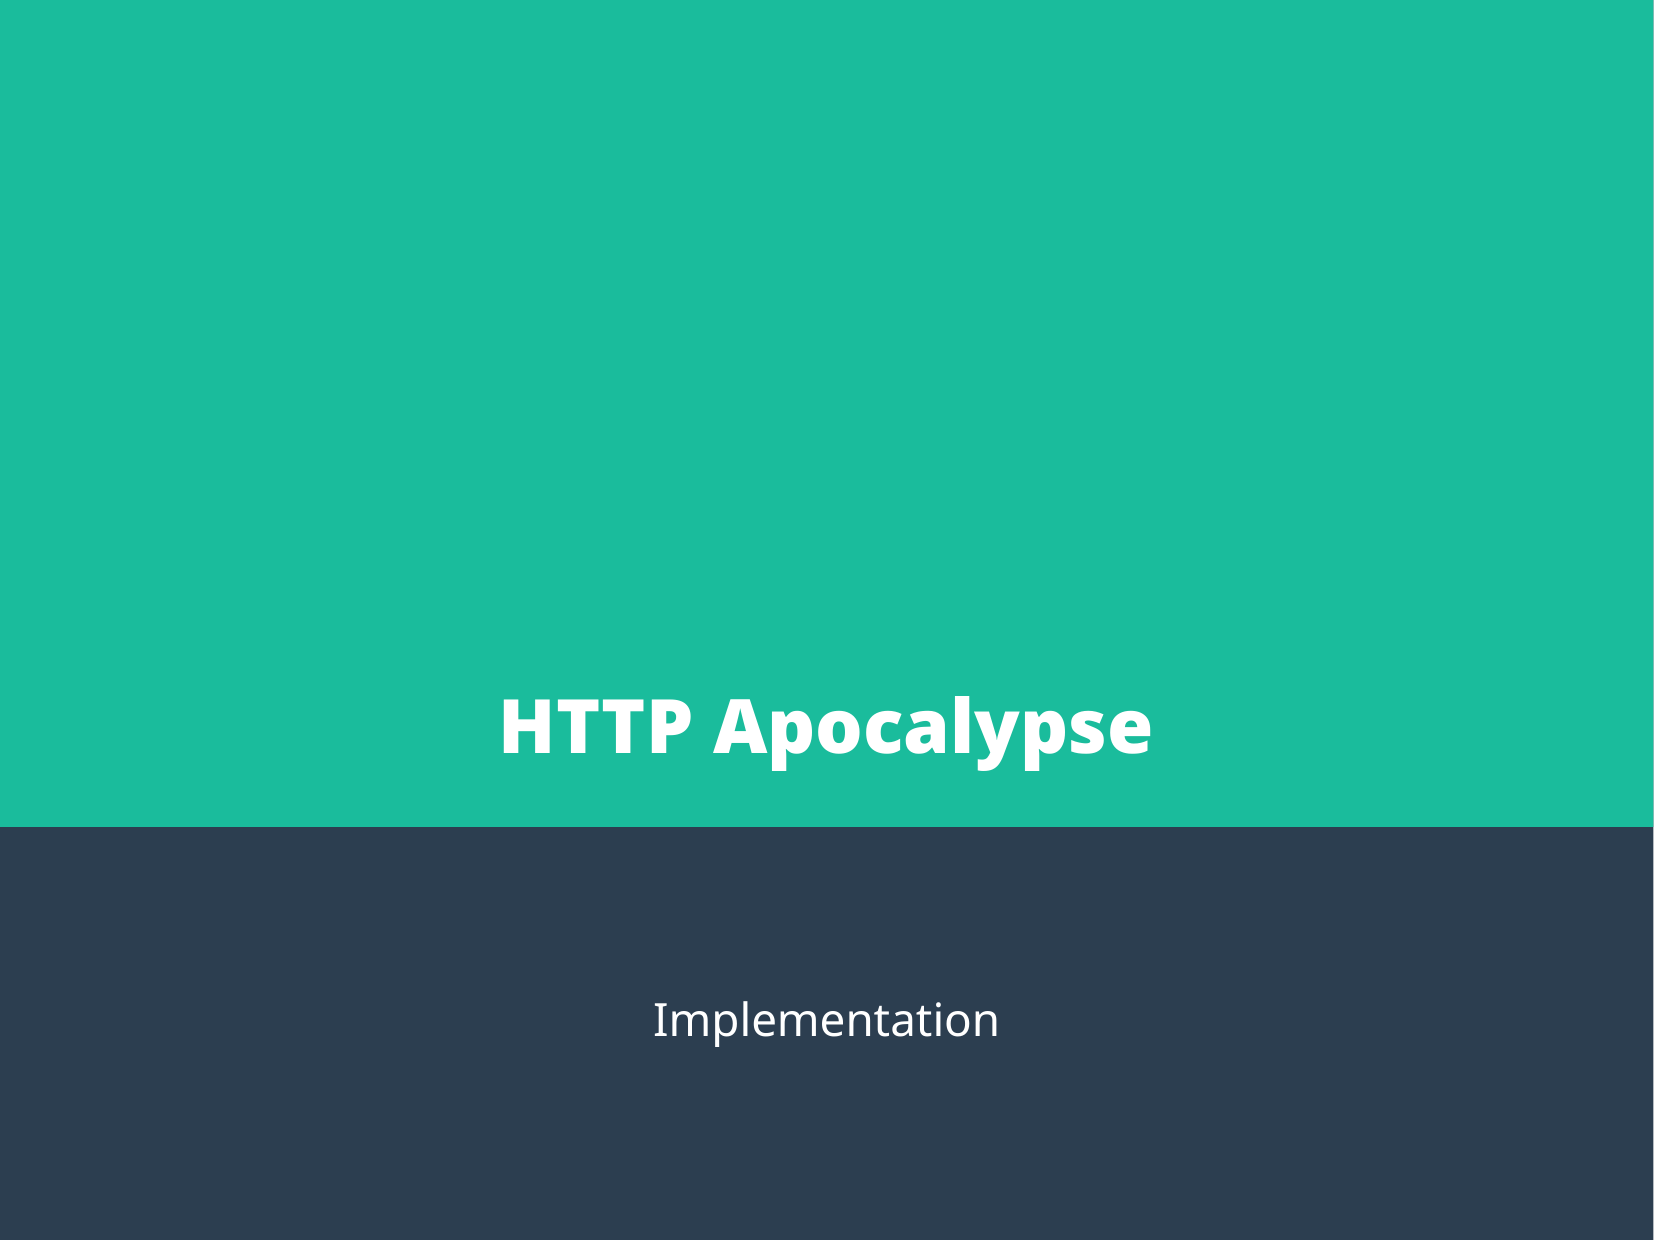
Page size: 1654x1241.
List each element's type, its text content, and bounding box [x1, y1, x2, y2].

subtitle Implementation [59, 856, 1595, 1182]
title HTTP Apocalypse [59, 620, 1595, 778]
